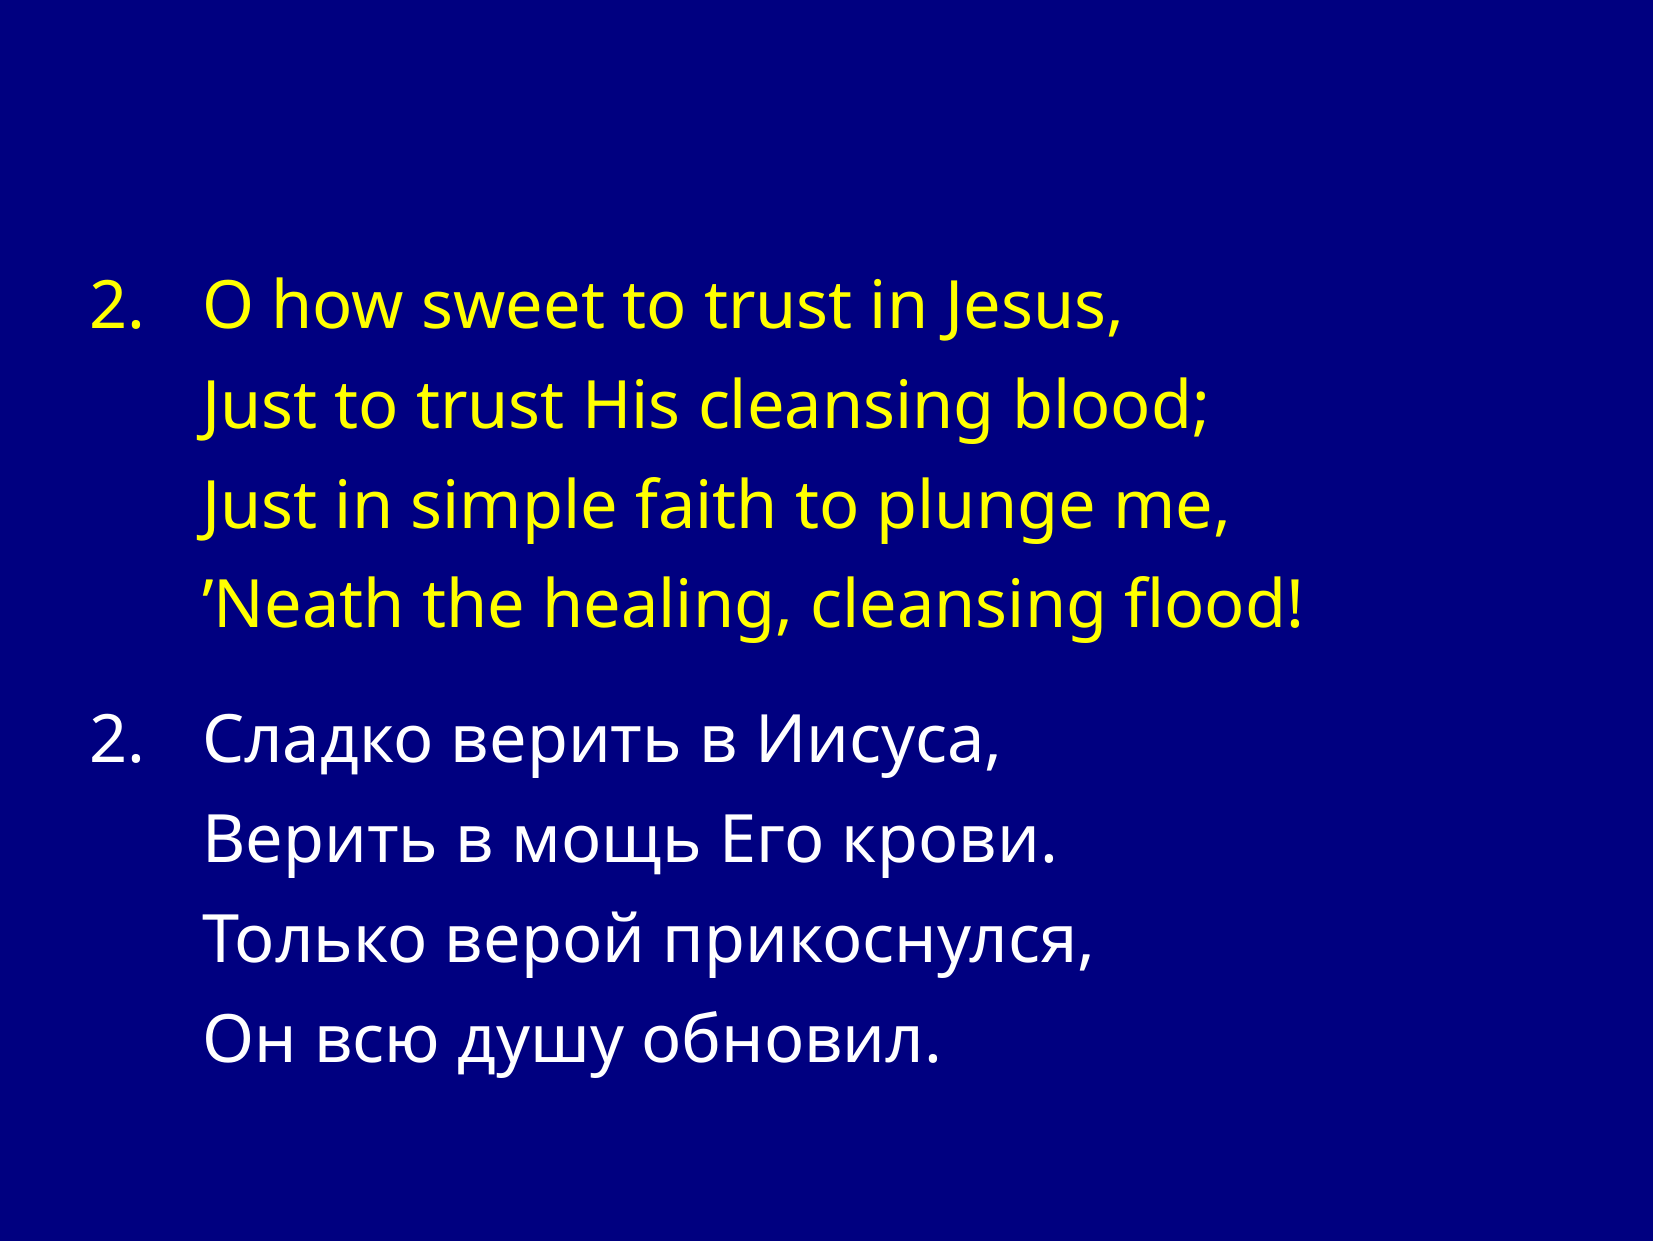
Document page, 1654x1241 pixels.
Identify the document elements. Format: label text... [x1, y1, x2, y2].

text_box 2. Сладко верить в Иисуса, Верить в мощь Его крови. Только верой прикоснулся, Он всю душу обновил. [75, 675, 1576, 1163]
text_box 2. O how sweet to trust in Jesus, Just to trust His cleansing blood; Just in simple faith to plunge me, ’Neath the healing, cleansing flood! [75, 150, 1576, 638]
